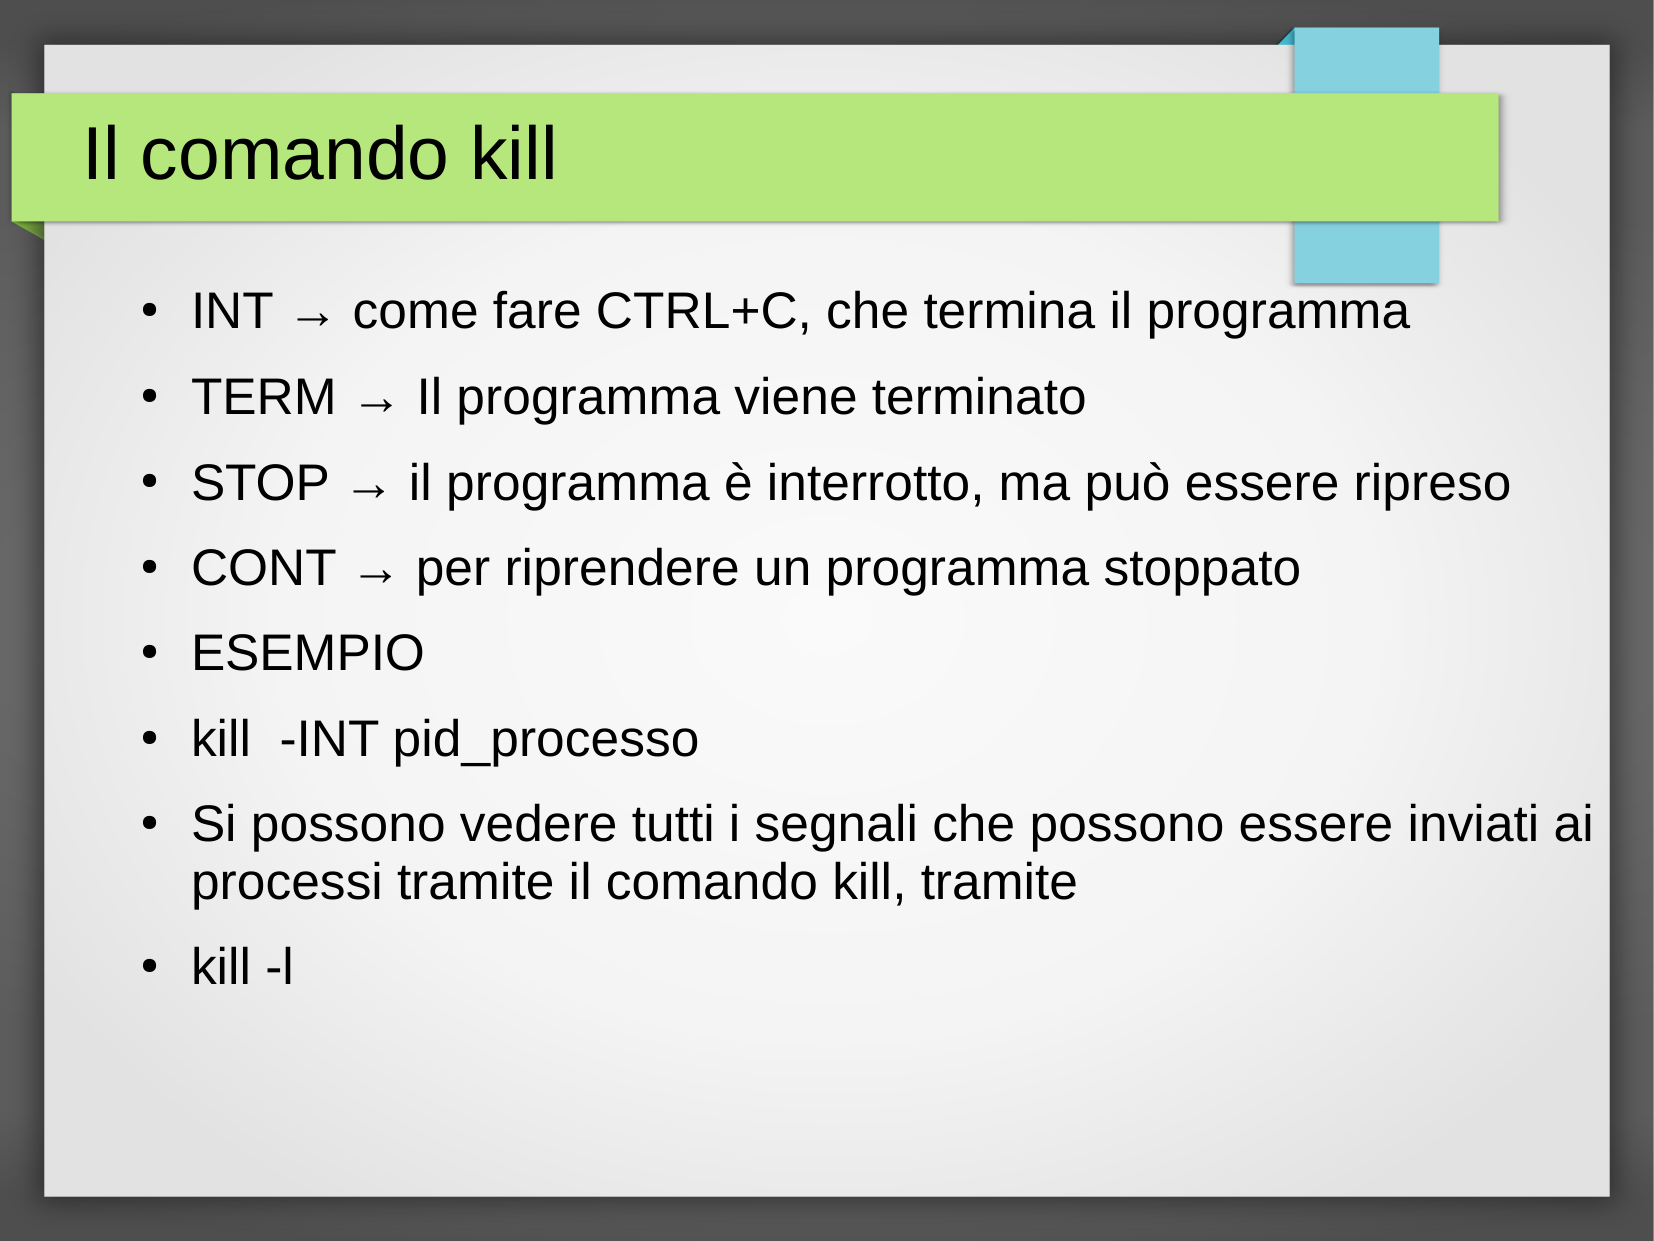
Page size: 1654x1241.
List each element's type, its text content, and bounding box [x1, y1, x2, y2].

title Il comando kill [82, 94, 1264, 213]
list INT → come fare CTRL+C, che termina il programma TERM → Il programma viene terminato STOP → il programma è interrotto, ma può essere ripreso CONT → per riprendere un programma stoppato ESEMPIO kill -INT pid_processo Si possono vedere tutti i segnali che possono essere inviati ai processi tramite il comando kill, tramite kill -l [123, 282, 1612, 1002]
picture [0, 0, 1654, 1241]
